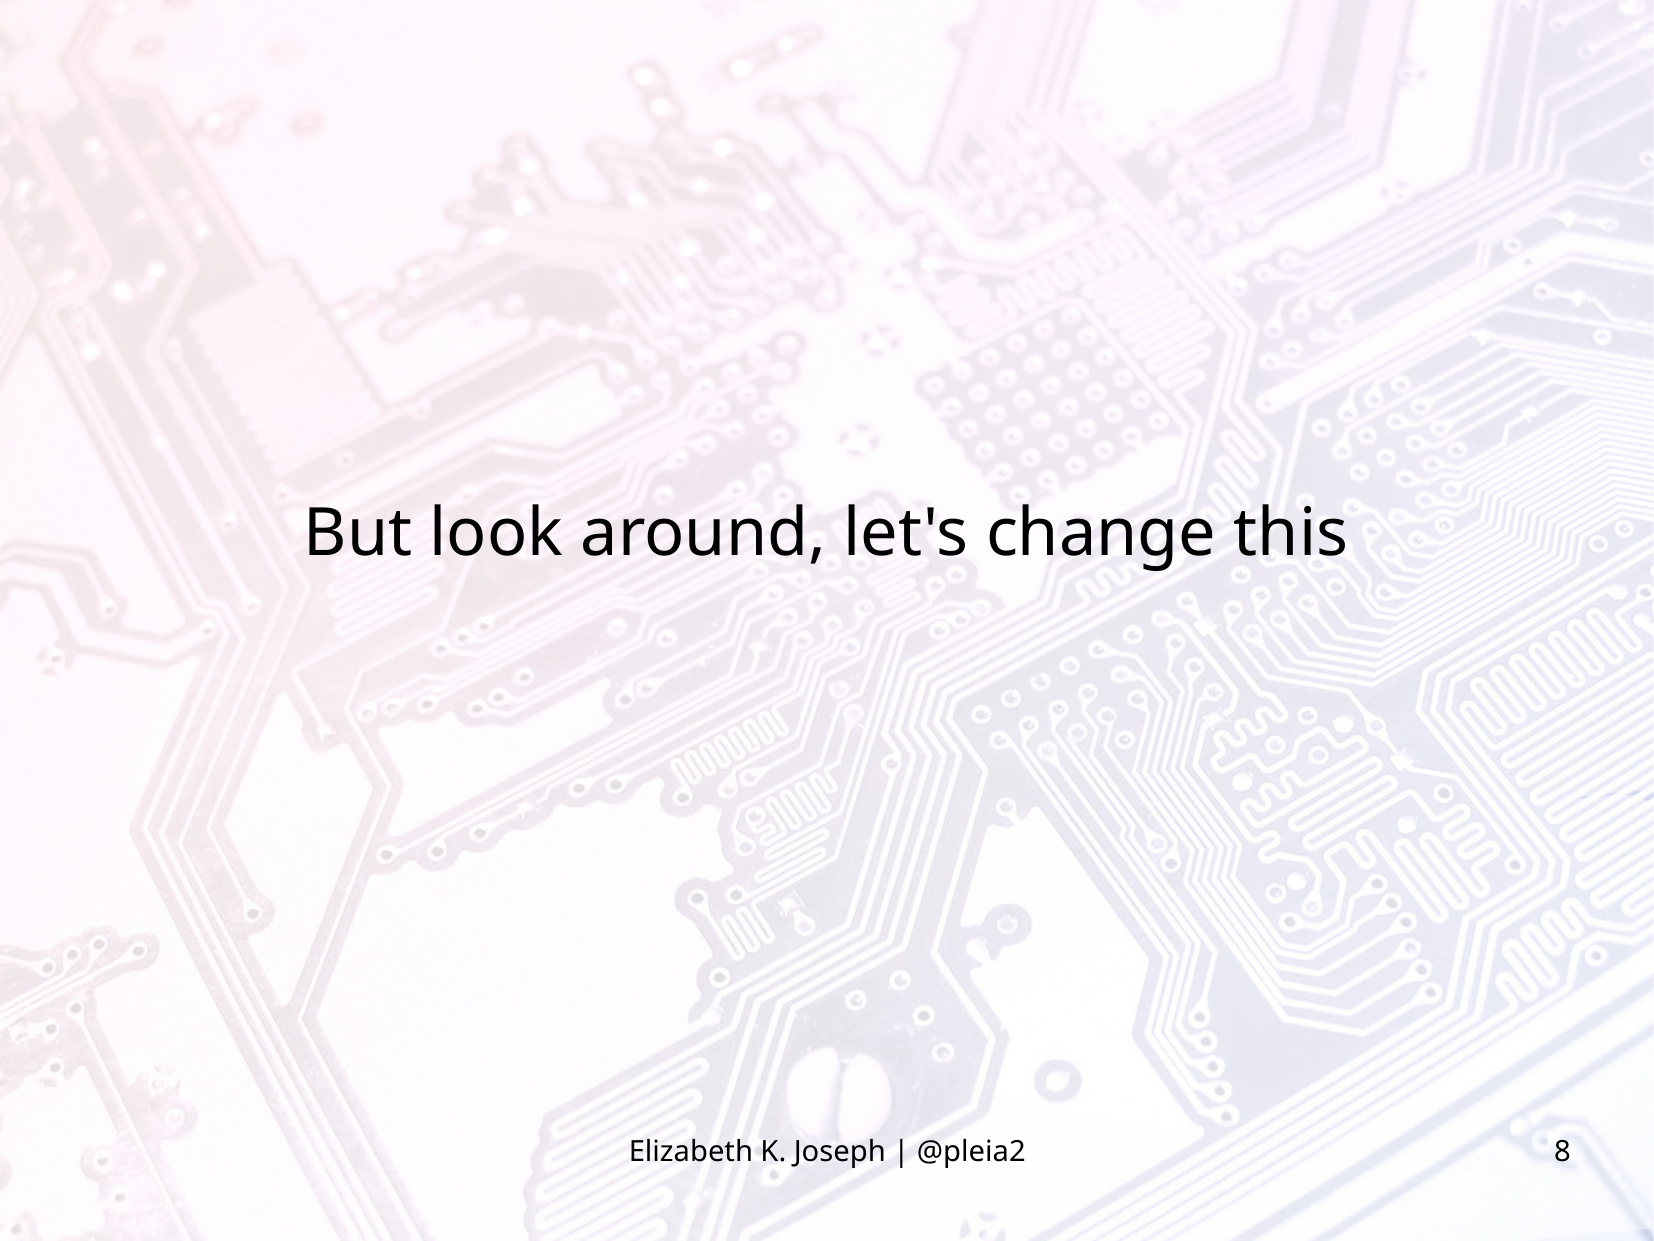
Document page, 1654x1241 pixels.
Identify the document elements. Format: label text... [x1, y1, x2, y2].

subtitle But look around, let's change this [82, 49, 1571, 1010]
picture [0, 0, 1654, 1241]
